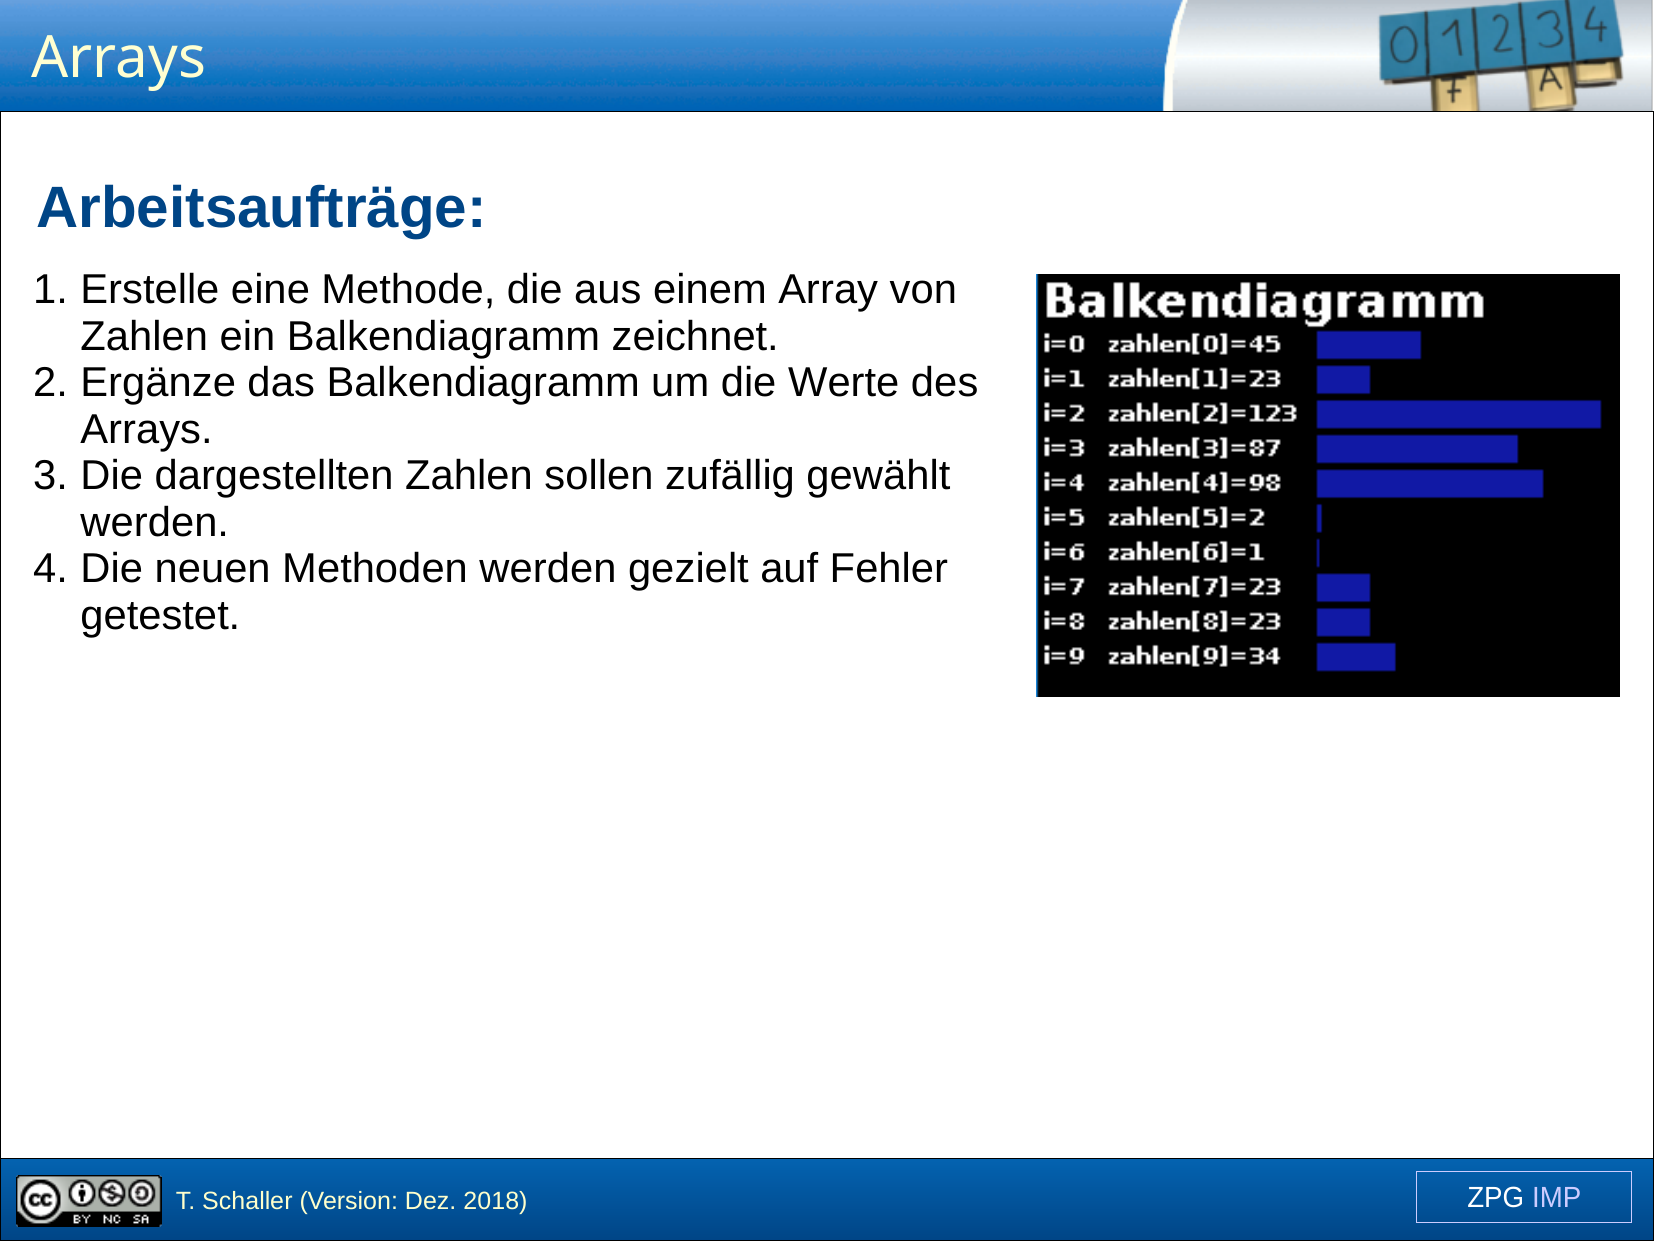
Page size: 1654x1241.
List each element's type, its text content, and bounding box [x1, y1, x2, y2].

text_box Erstelle eine Methode, die aus einem Array von Zahlen ein Balkendiagramm zeichnet. Ergänze das Balkendiagramm um die Werte des Arrays. Die dargestellten Zahlen sollen zufällig gewählt werden. Die neuen Methoden werden gezielt auf Fehler getestet. [33, 266, 1004, 641]
text_box Arbeitsaufträge: [36, 175, 504, 242]
title Arrays [31, 16, 1151, 94]
picture [1036, 274, 1620, 697]
picture [0, 0, 1654, 111]
picture [16, 1175, 162, 1227]
